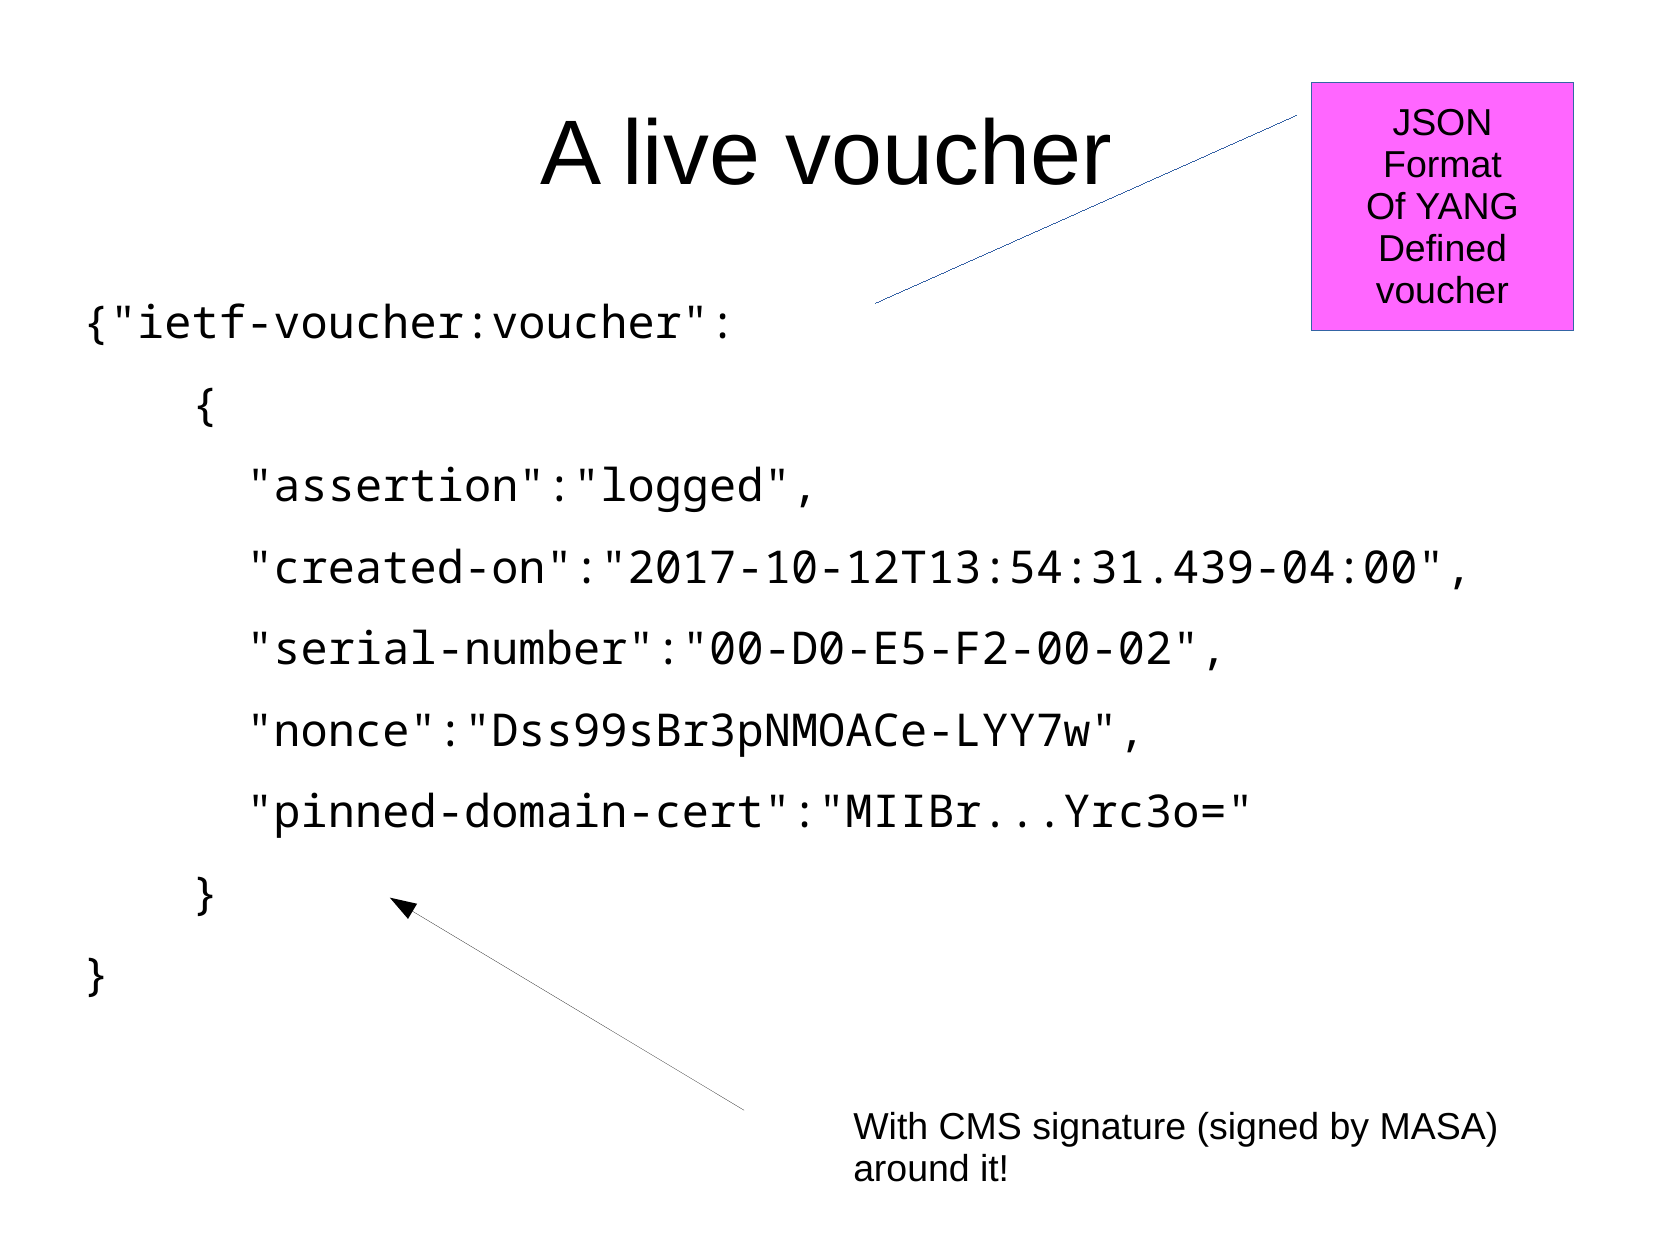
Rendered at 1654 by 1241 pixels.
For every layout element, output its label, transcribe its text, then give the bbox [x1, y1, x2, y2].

text_box JSON Format Of YANG Defined voucher [1311, 83, 1574, 331]
title A live voucher [82, 49, 1571, 257]
list {"ietf-voucher:voucher": { "assertion":"logged", "created-on":"2017-10-12T13:54:31.439-04:00", "serial-number":"00-D0-E5-F2-00-02", "nonce":"Dss99sBr3pNMOACe-LYY7w", "pinned-domain-cert":"MIIBr...Yrc3o=" } } [82, 290, 1571, 1010]
text_box With CMS signature (signed by MASA) around it! [838, 1098, 1523, 1198]
